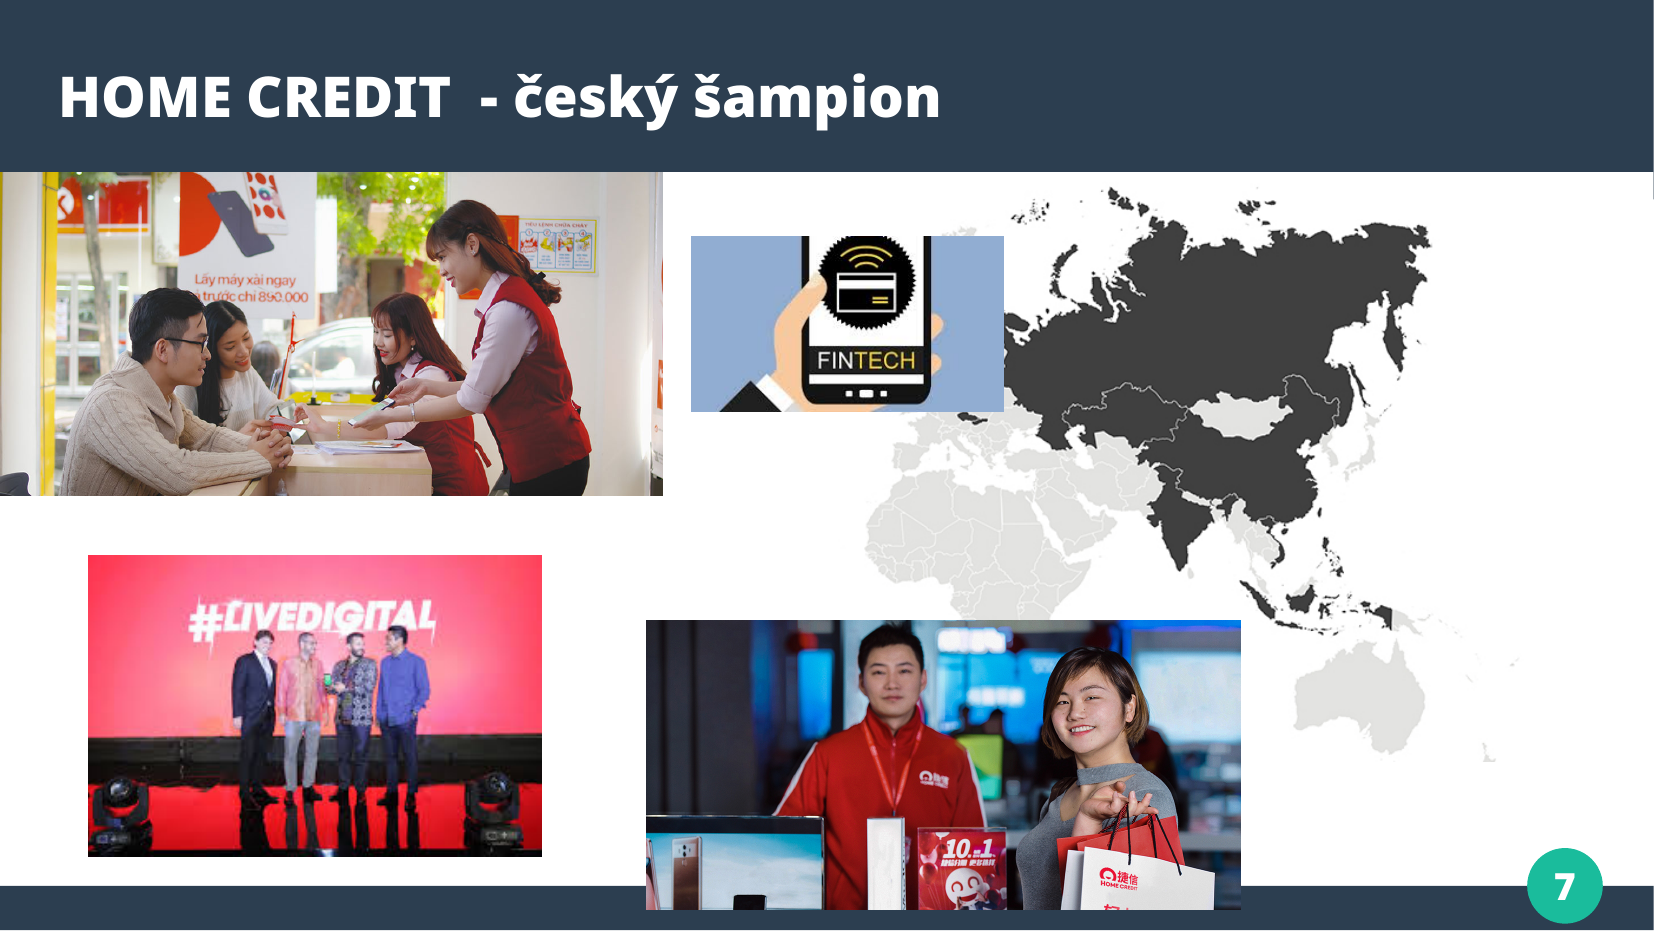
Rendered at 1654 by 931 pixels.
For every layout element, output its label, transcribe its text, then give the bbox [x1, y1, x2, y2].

picture [0, 172, 1654, 910]
title HOME CREDIT - český šampion [59, 37, 1595, 155]
